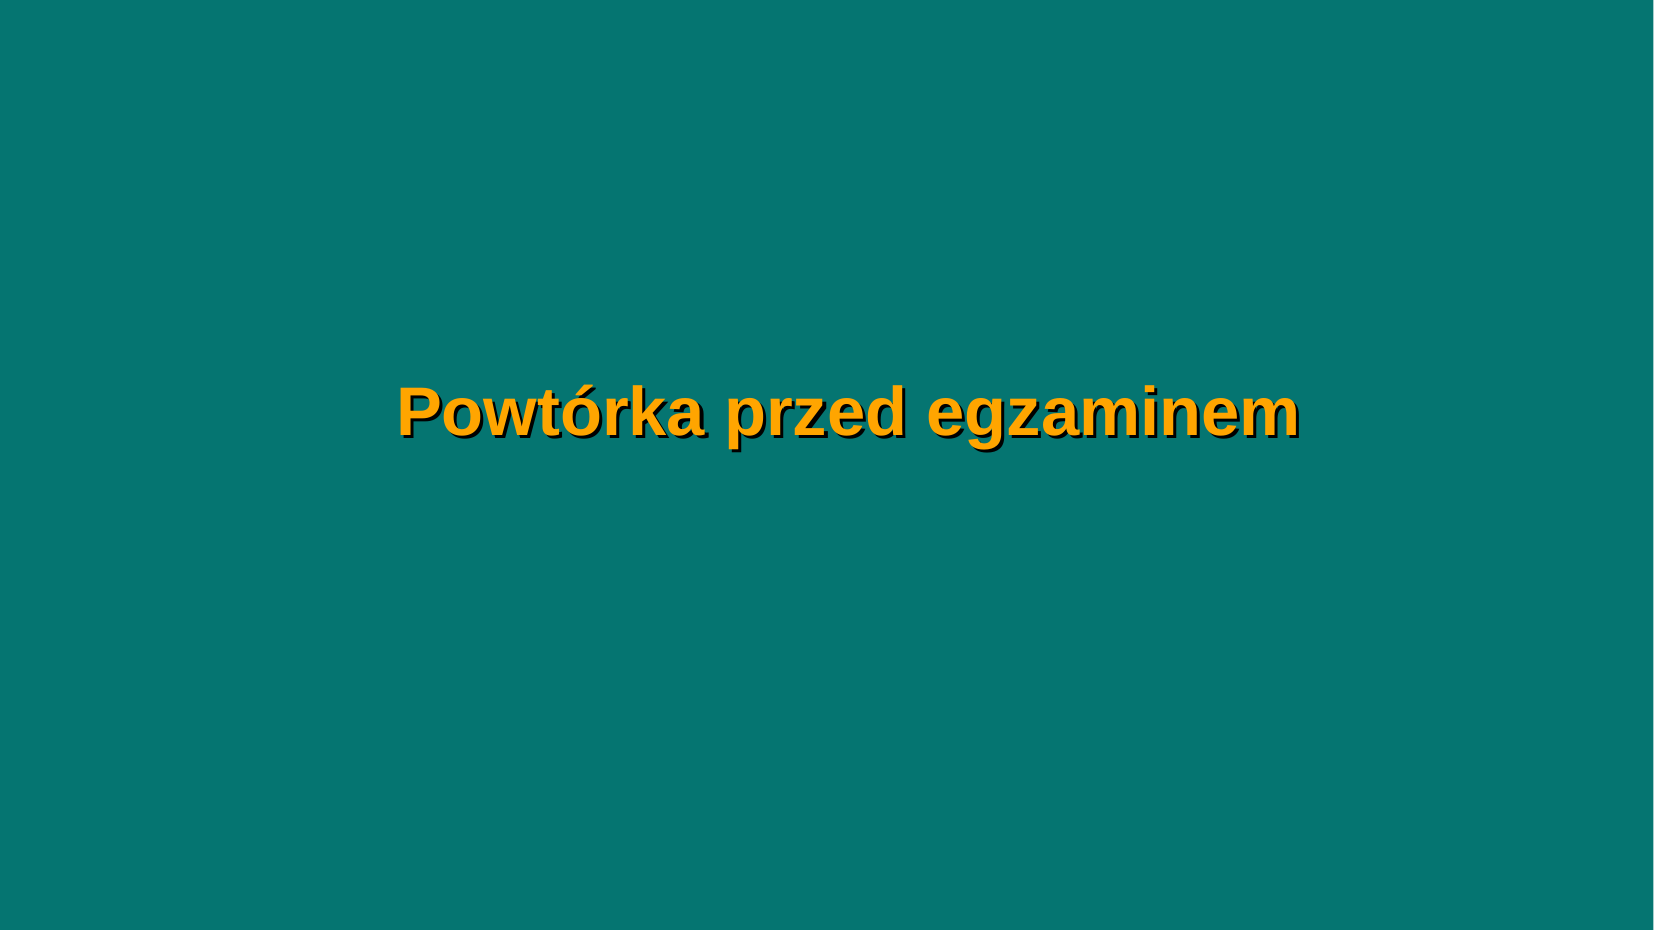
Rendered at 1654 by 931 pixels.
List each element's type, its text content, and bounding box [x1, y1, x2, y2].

title Powtórka przed egzaminem [290, 333, 1407, 490]
